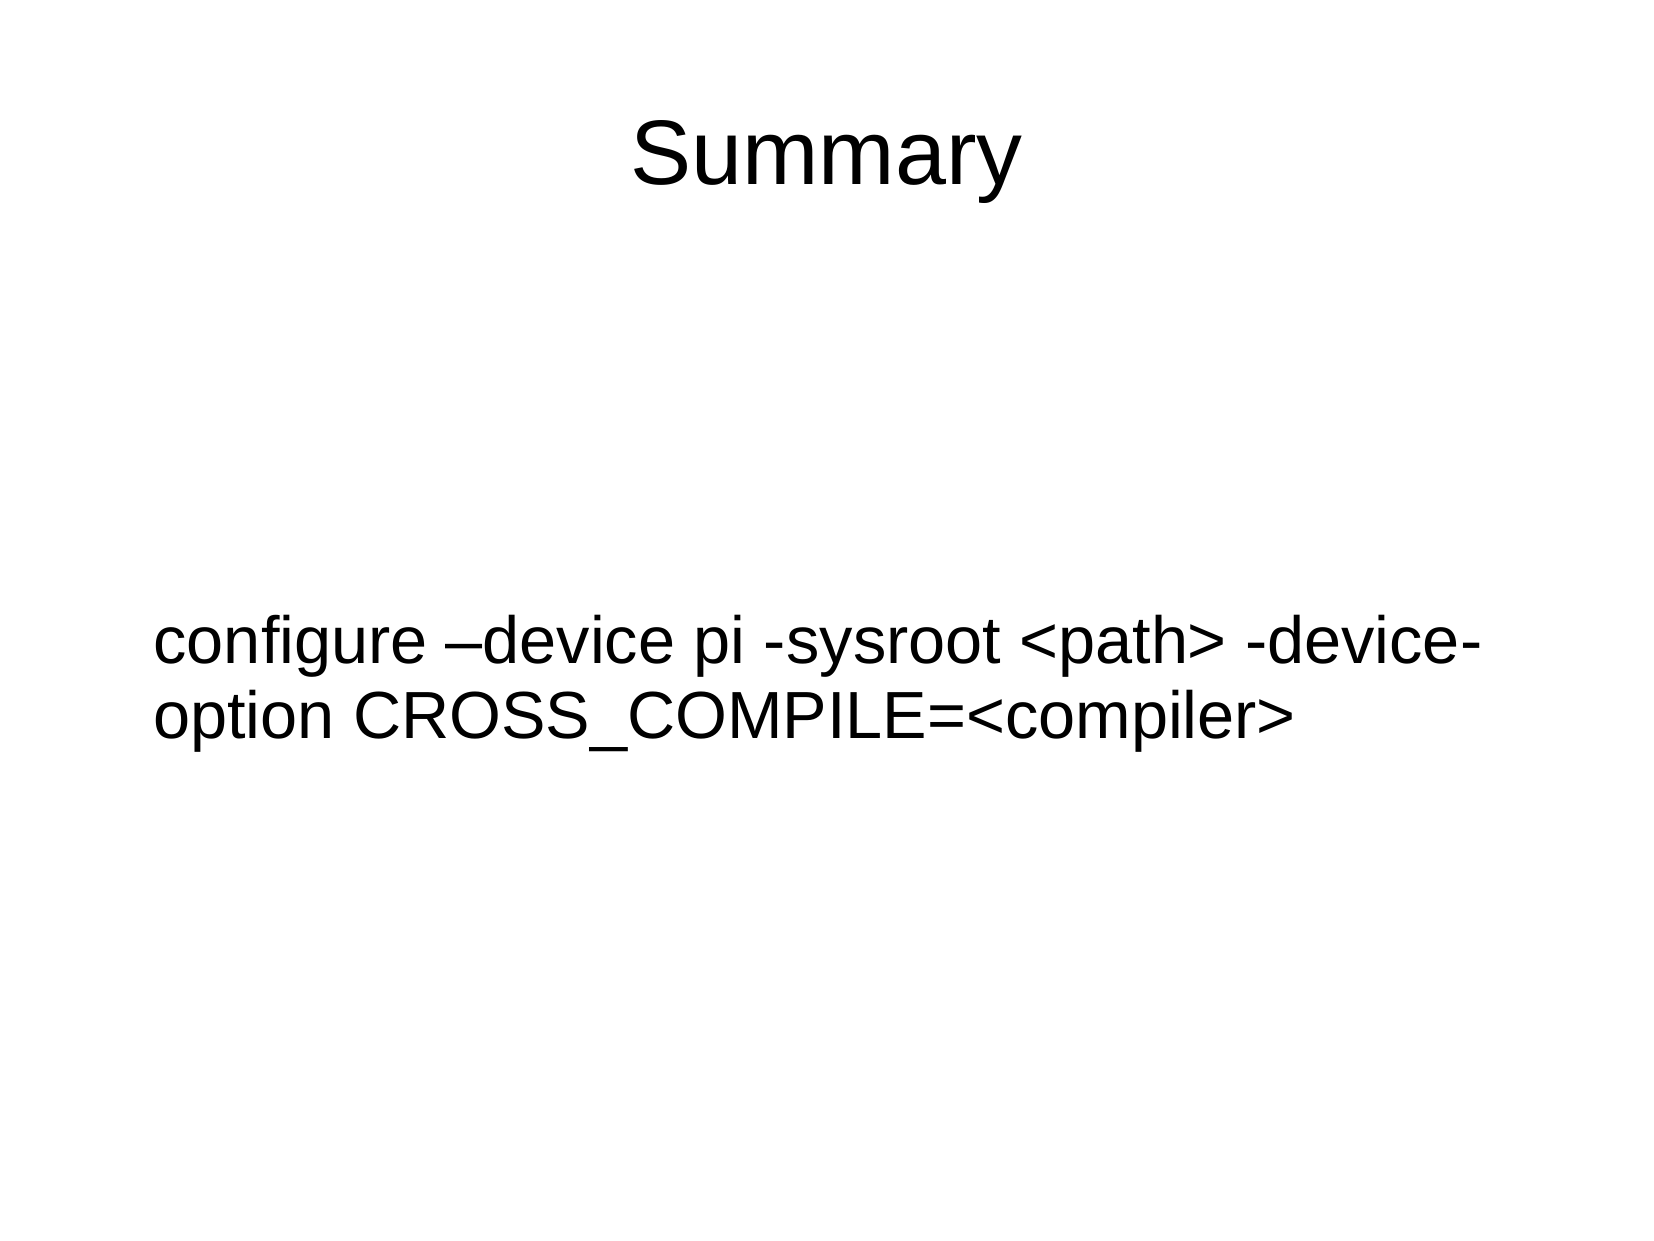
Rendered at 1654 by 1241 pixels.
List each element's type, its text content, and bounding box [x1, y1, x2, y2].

list configure –device pi -sysroot <path> -device-option CROSS_COMPILE=<compiler> [82, 290, 1538, 1010]
title Summary [82, 49, 1571, 257]
